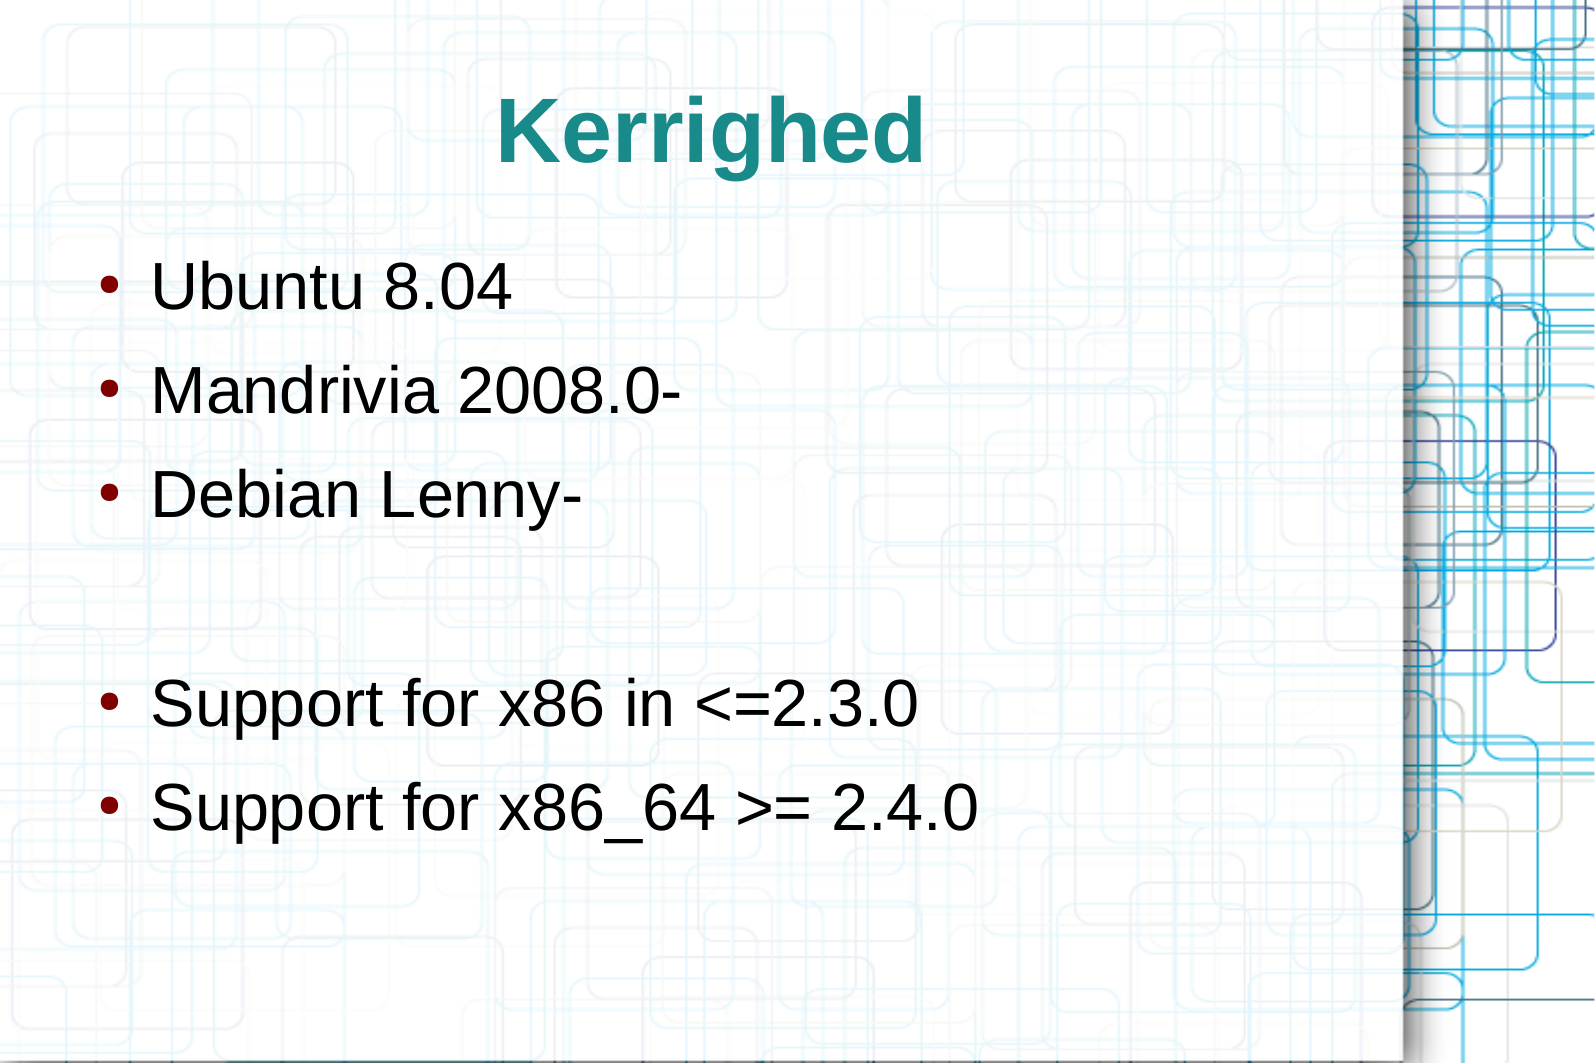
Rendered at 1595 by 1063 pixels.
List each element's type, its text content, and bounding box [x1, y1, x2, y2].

picture [0, 0, 1595, 1063]
list Ubuntu 8.04 Mandrivia 2008.0- Debian Lenny- Support for x86 in <=2.3.0 Support for x86_64 >= 2.4.0 [79, 248, 1367, 936]
title Kerrighed [56, 49, 1367, 213]
